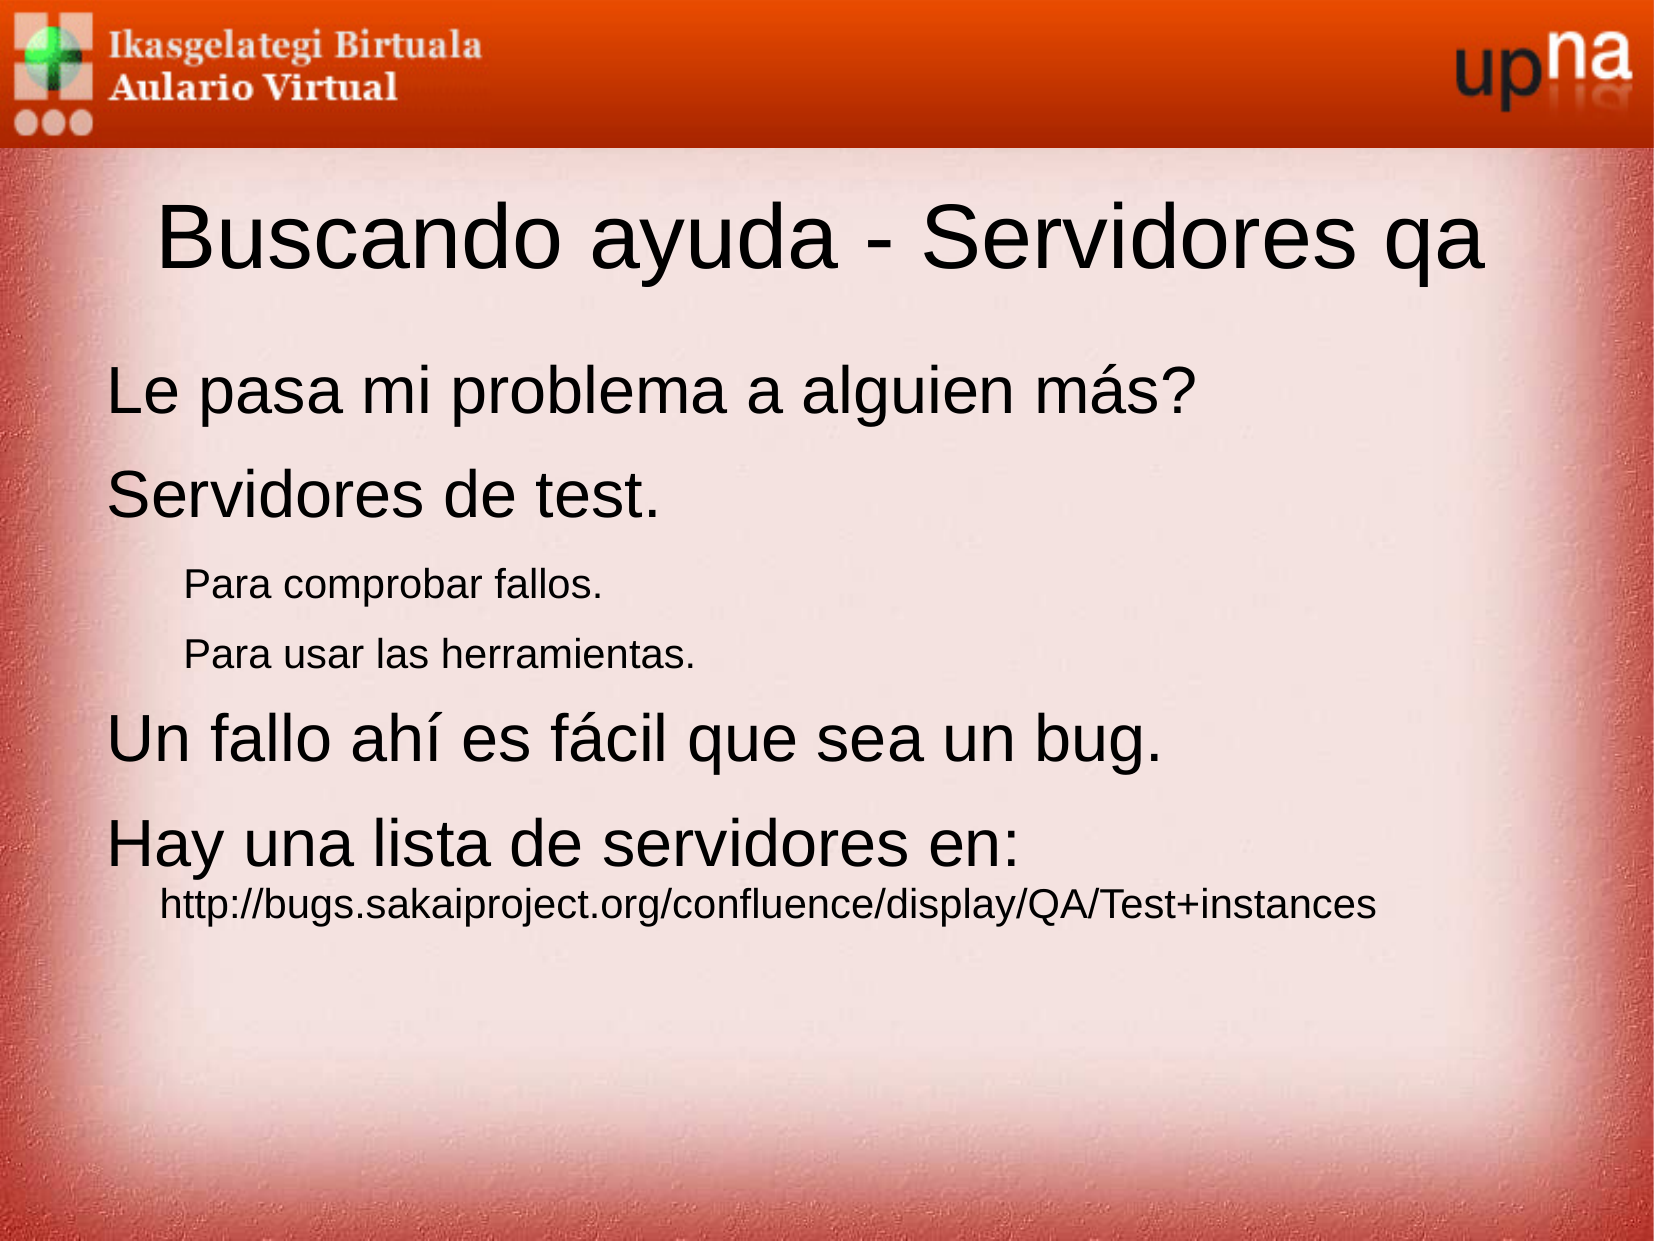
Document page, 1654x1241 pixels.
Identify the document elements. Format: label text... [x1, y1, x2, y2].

title Buscando ayuda - Servidores qa [77, 148, 1566, 326]
picture [0, 0, 1654, 1241]
list Le pasa mi problema a alguien más? Servidores de test. Para comprobar fallos. Para usar las herramientas. Un fallo ahí es fácil que sea un bug. Hay una lista de servidores en: http://bugs.sakaiproject.org/confluence/display/QA/Test+instances [88, 352, 1577, 1093]
